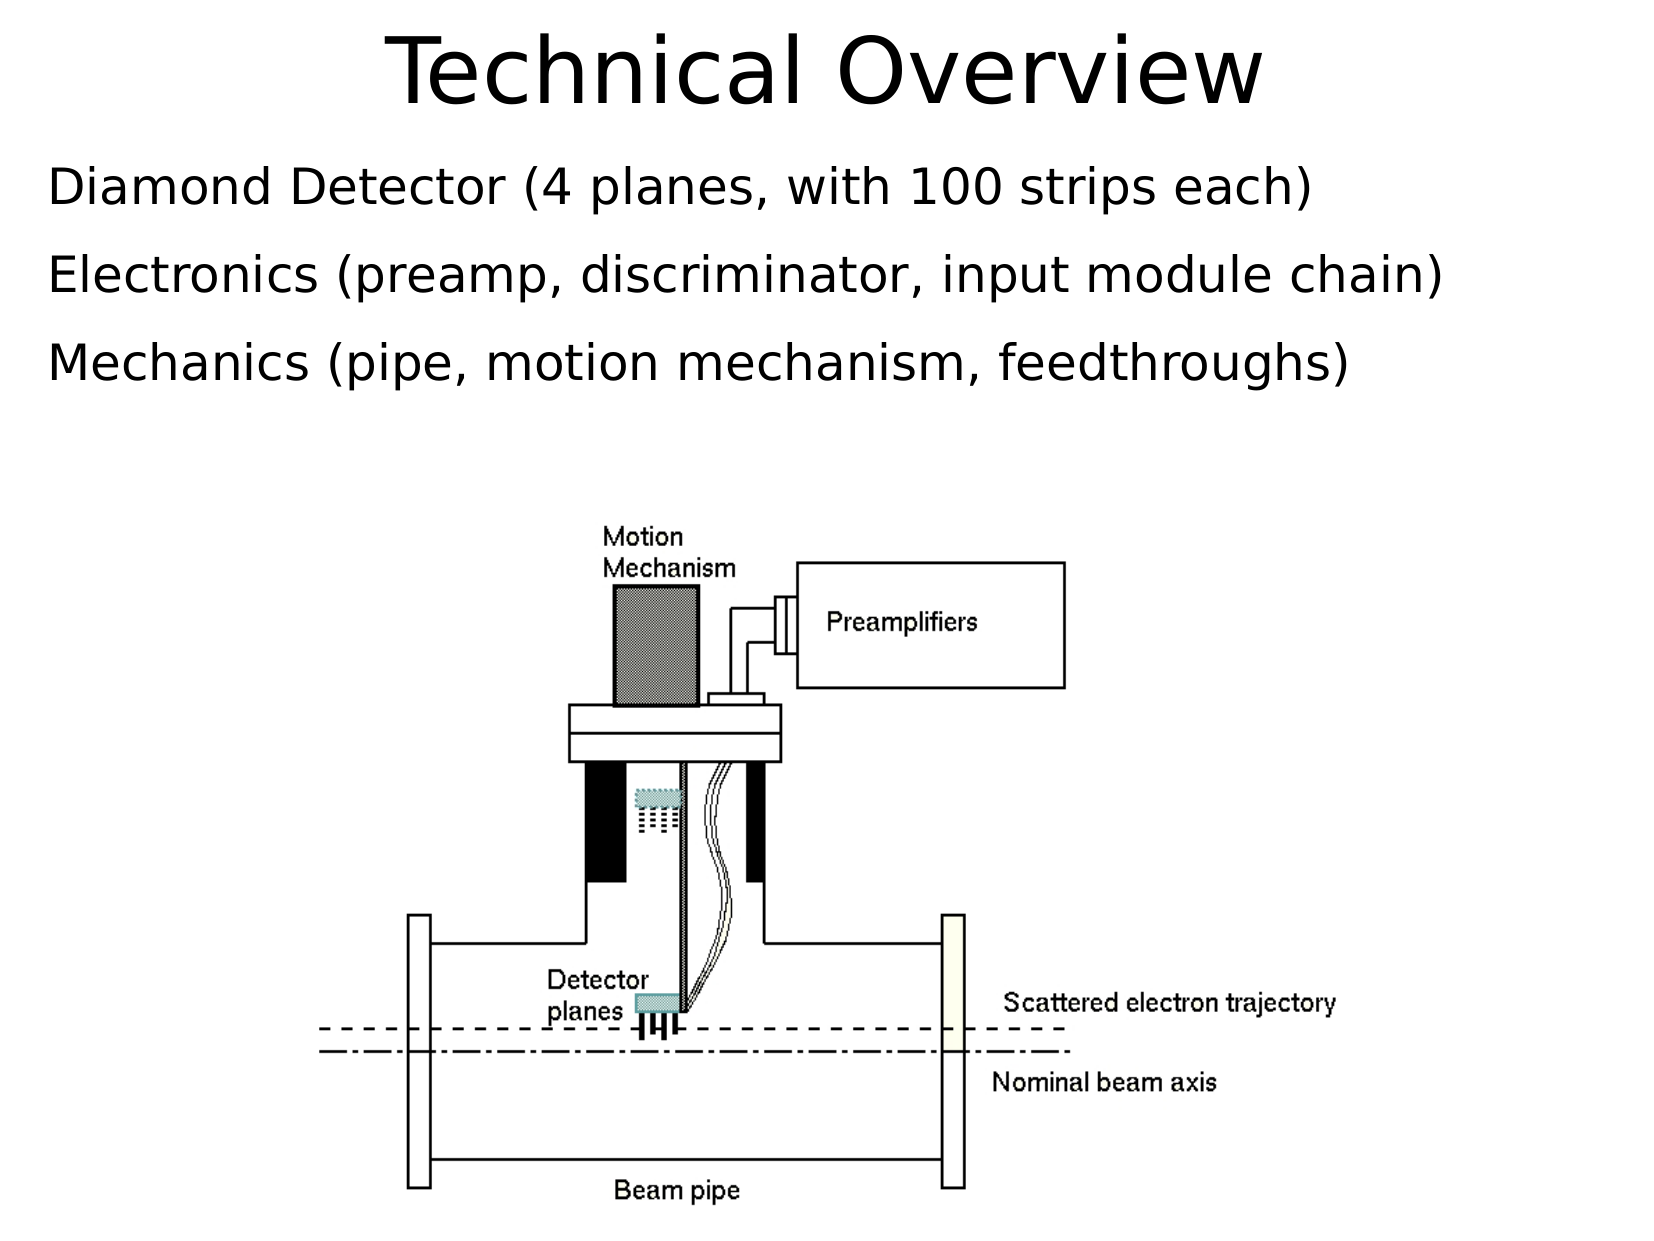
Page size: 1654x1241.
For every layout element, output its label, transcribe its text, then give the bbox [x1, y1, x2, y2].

title Technical Overview [82, 18, 1571, 126]
list Diamond Detector (4 planes, with 100 strips each) Electronics (preamp, discriminator, input module chain) Mechanics (pipe, motion mechanism, feedthroughs) [29, 158, 1571, 479]
picture [318, 519, 1340, 1208]
